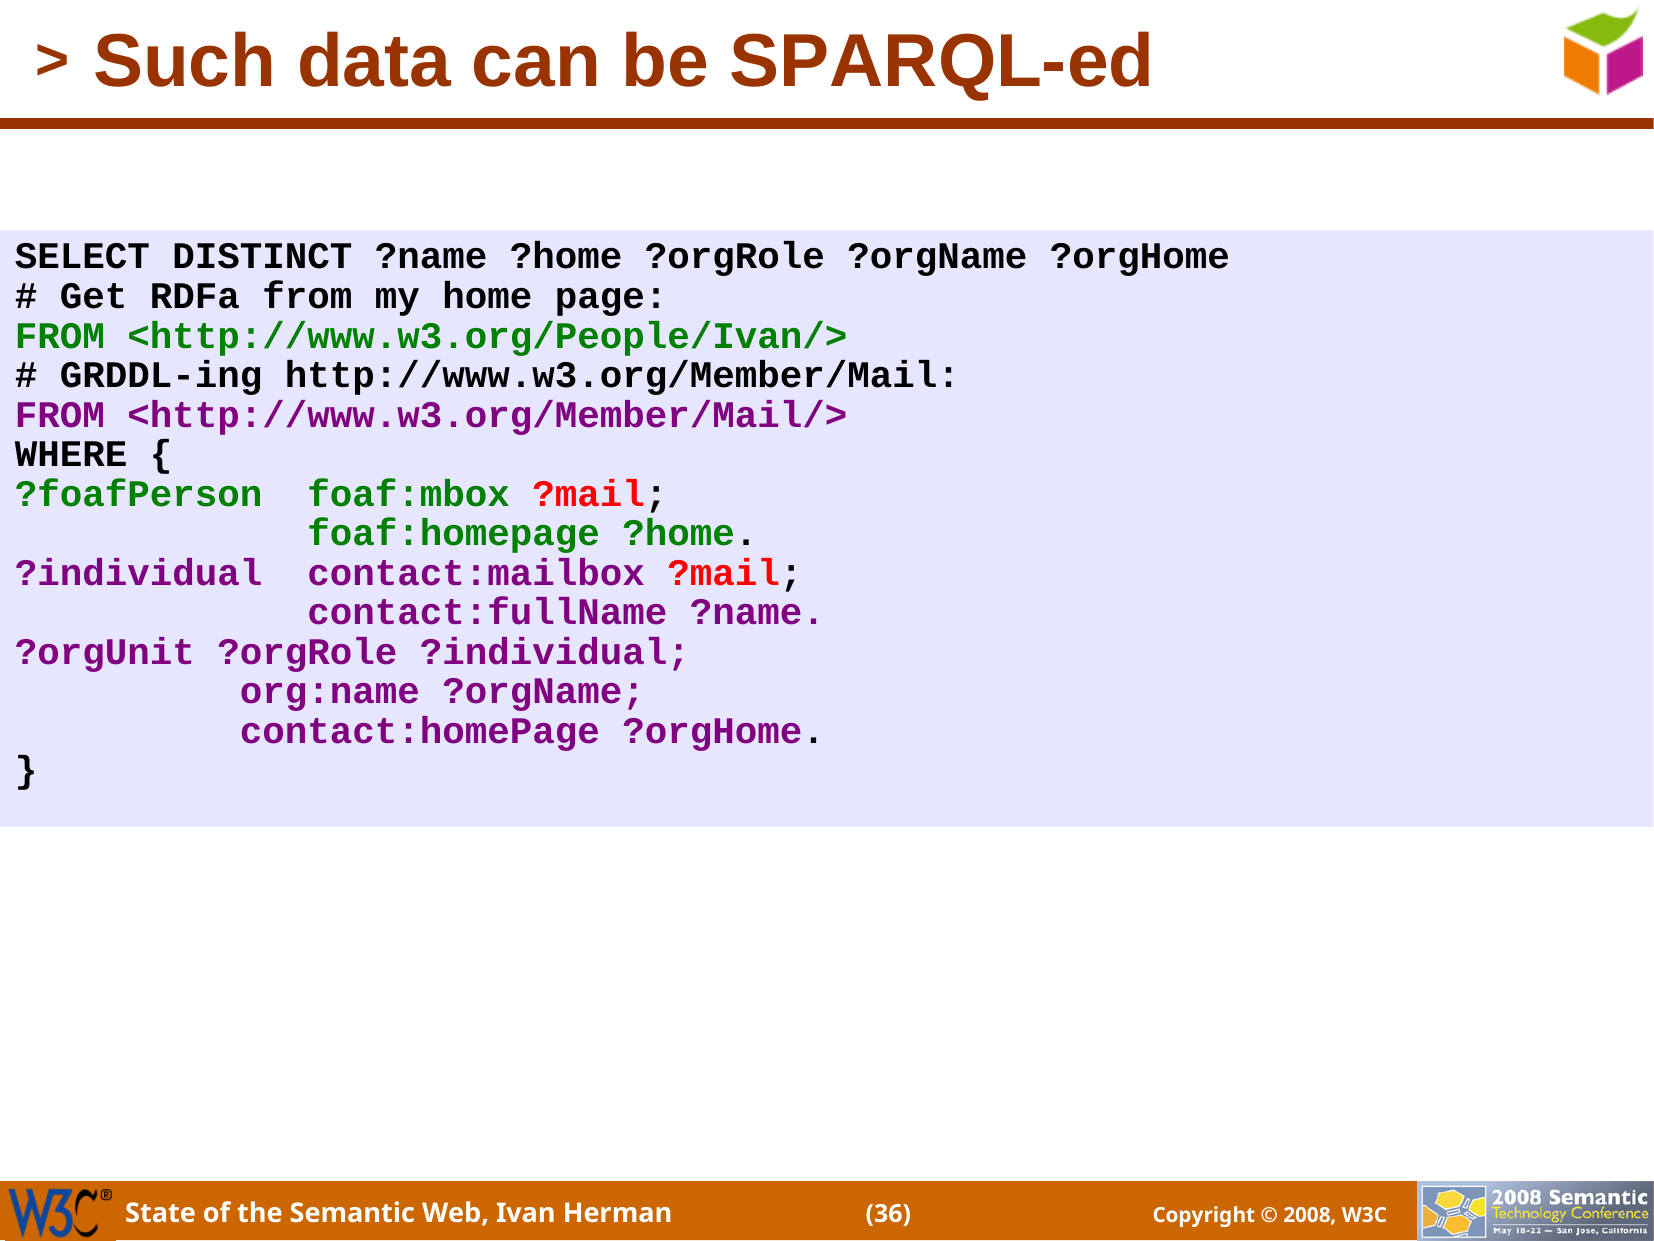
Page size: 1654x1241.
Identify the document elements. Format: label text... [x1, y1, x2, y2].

picture [1417, 1181, 1654, 1241]
text_box SELECT DISTINCT ?name ?home ?orgRole ?orgName ?orgHome # Get RDFa from my home page: FROM <http://www.w3.org/People/Ivan/> # GRDDL-ing http://www.w3.org/Member/Mail: FROM <http://www.w3.org/Member/Mail/> WHERE { ?foafPerson foaf:mbox ?mail; foaf:homepage ?home. ?individual contact:mailbox ?mail; contact:fullName ?name. ?orgUnit ?orgRole ?individual; org:name ?orgName; contact:homePage ?orgHome. } [0, 230, 1654, 827]
picture [1564, 5, 1643, 95]
picture [5, 1186, 116, 1241]
title Such data can be SPARQL-ed [93, 0, 1493, 119]
